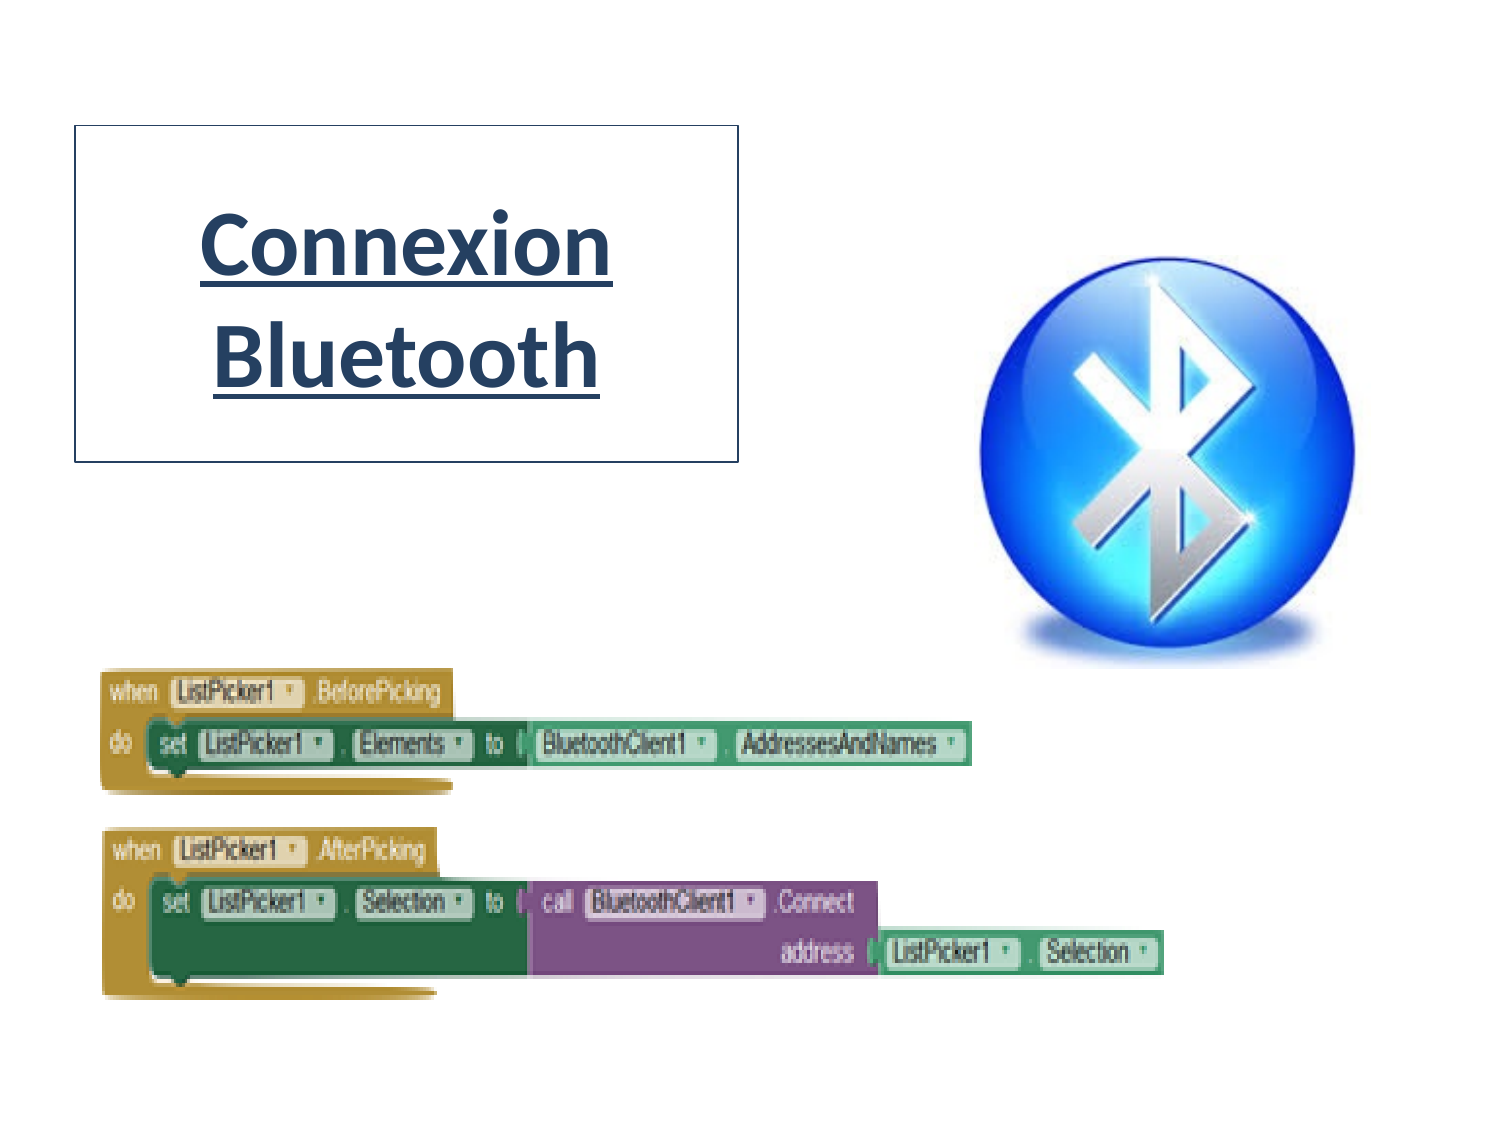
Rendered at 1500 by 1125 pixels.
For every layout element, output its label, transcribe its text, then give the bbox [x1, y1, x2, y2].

picture [100, 255, 1371, 1000]
title Connexion Bluetooth [75, 125, 739, 463]
